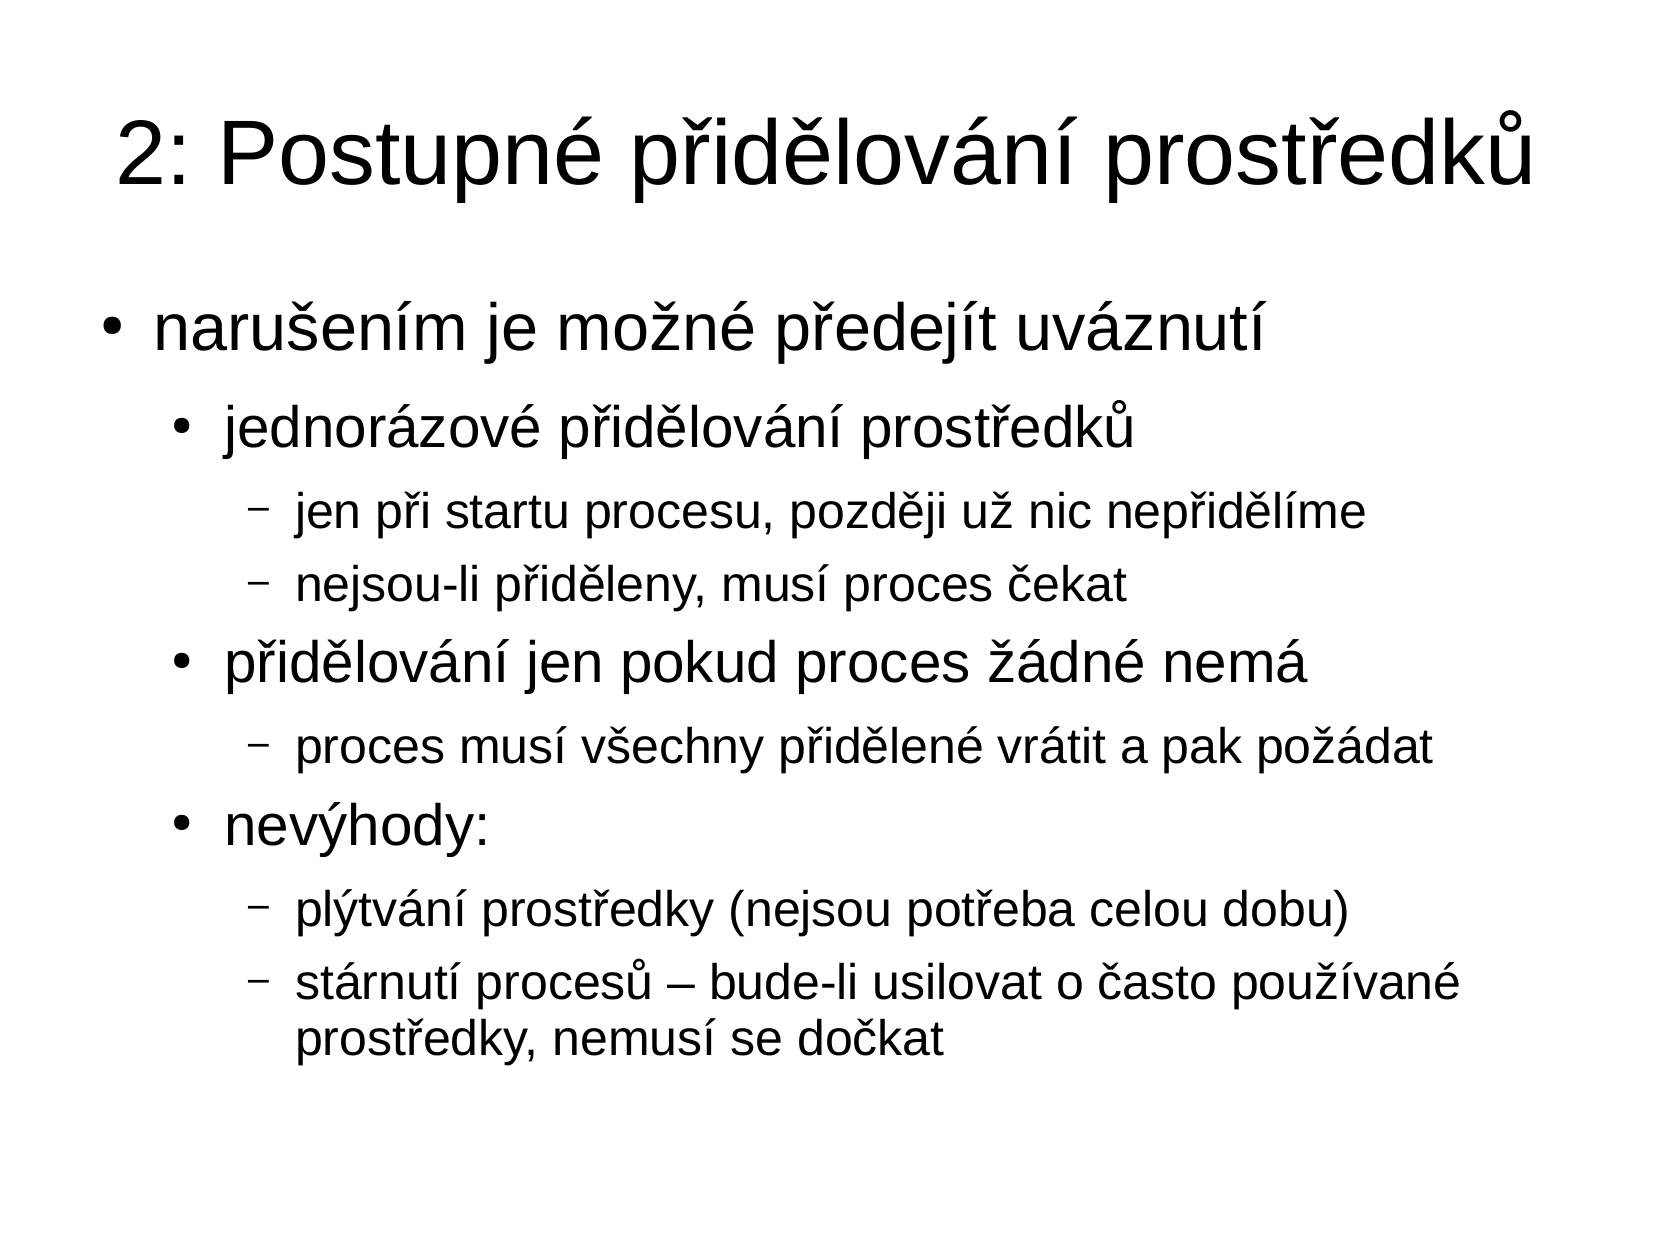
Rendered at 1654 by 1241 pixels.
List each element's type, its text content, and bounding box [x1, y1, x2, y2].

title 2: Postupné přidělování prostředků [82, 56, 1571, 250]
list narušením je možné předejít uváznutí jednorázové přidělování prostředků jen při startu procesu, později už nic nepřidělíme nejsou-li přiděleny, musí proces čekat přidělování jen pokud proces žádné nemá proces musí všechny přidělené vrátit a pak požádat nevýhody: plýtvání prostředky (nejsou potřeba celou dobu) stárnutí procesů – bude-li usilovat o často používané prostředky, nemusí se dočkat [82, 290, 1571, 1094]
